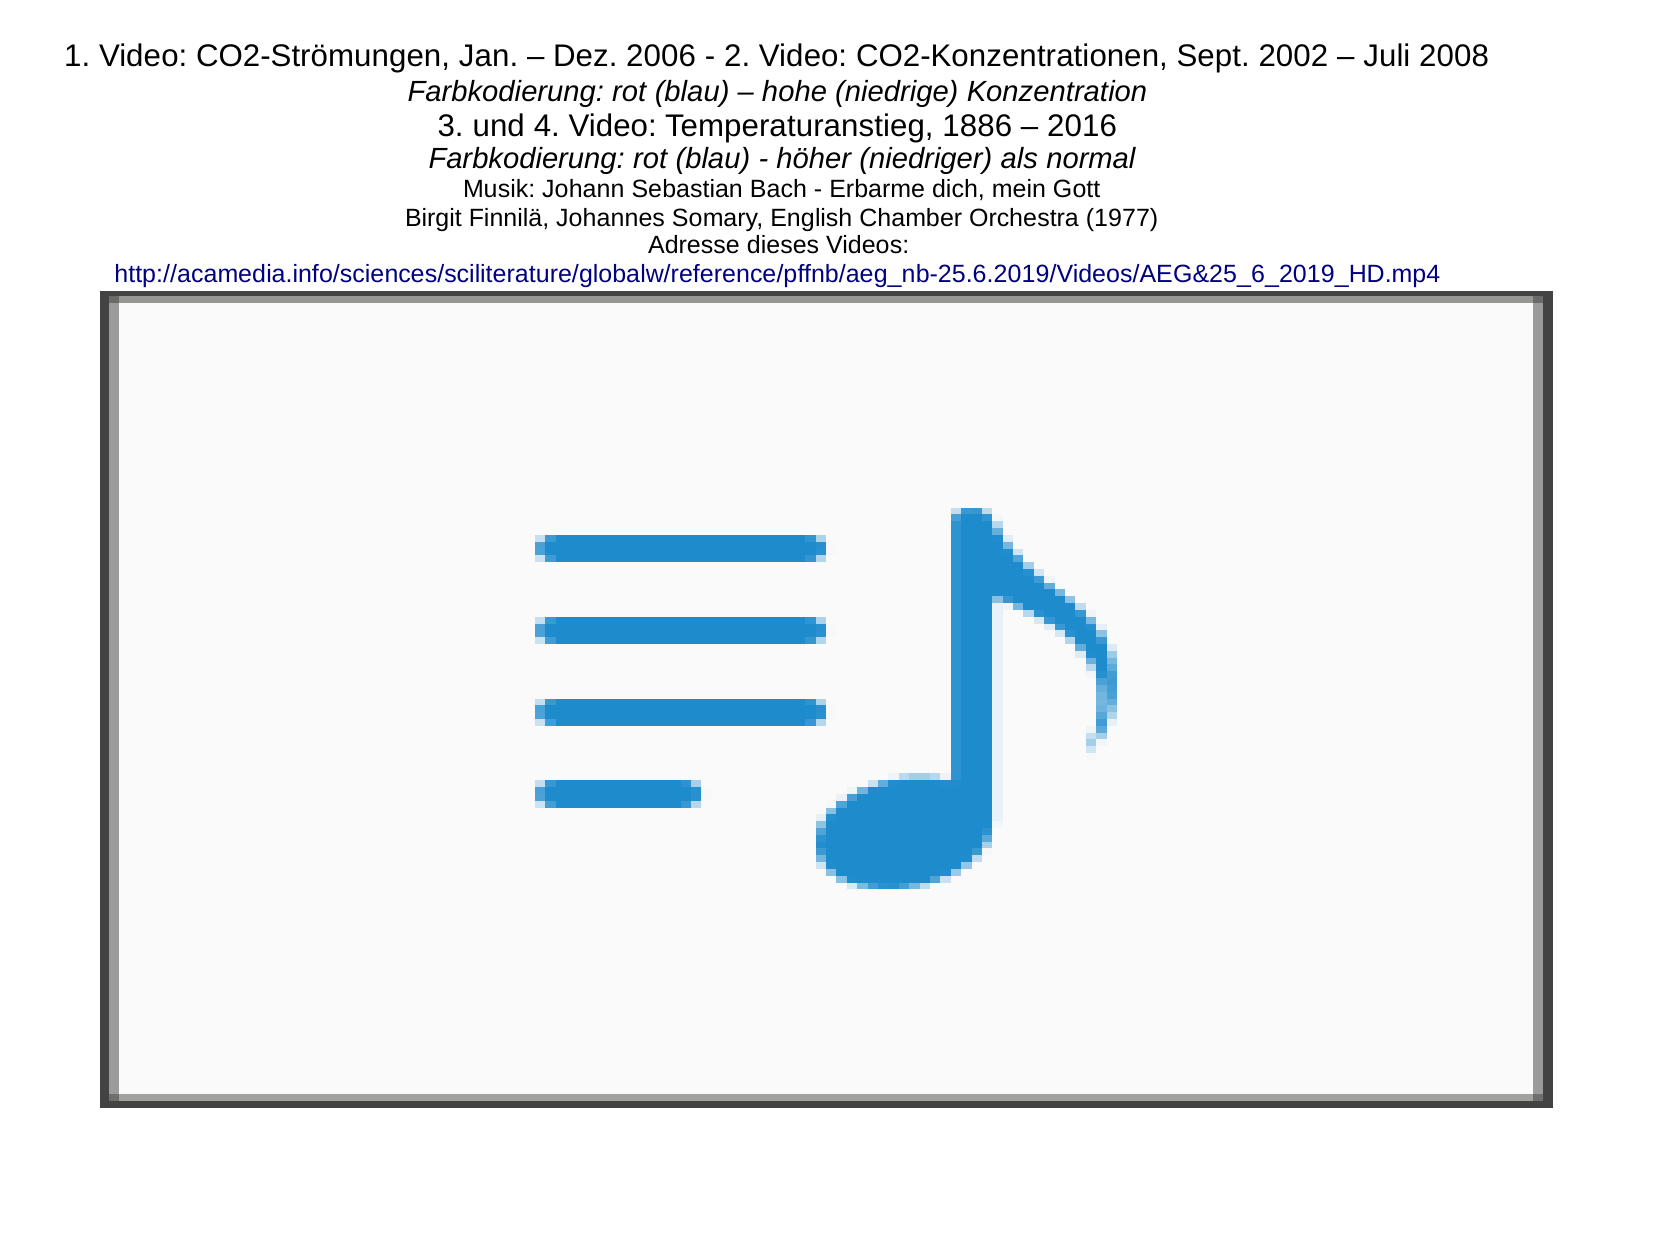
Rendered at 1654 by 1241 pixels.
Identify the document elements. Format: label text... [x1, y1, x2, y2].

title 1. Video: CO2-Strömungen, Jan. – Dez. 2006 - 2. Video: CO2-Konzentrationen, Sept. 2002 – Juli 2008 Farbkodierung: rot (blau) – hohe (niedrige) Konzentration 3. und 4. Video: Temperaturanstieg, 1886 – 2016 Farbkodierung: rot (blau) - höher (niedriger) als normal Musik: Johann Sebastian Bach - Erbarme dich, mein Gott Birgit Finnilä, Johannes Somary, English Chamber Orchestra (1977) Adresse dieses Videos: http://acamedia.info/sciences/sciliterature/globalw/reference/pffnb/aeg_nb-25.6.2019/Videos/AEG&25_6_2019_HD.mp4 [38, 38, 1527, 287]
text_box [99, 290, 1555, 1109]
